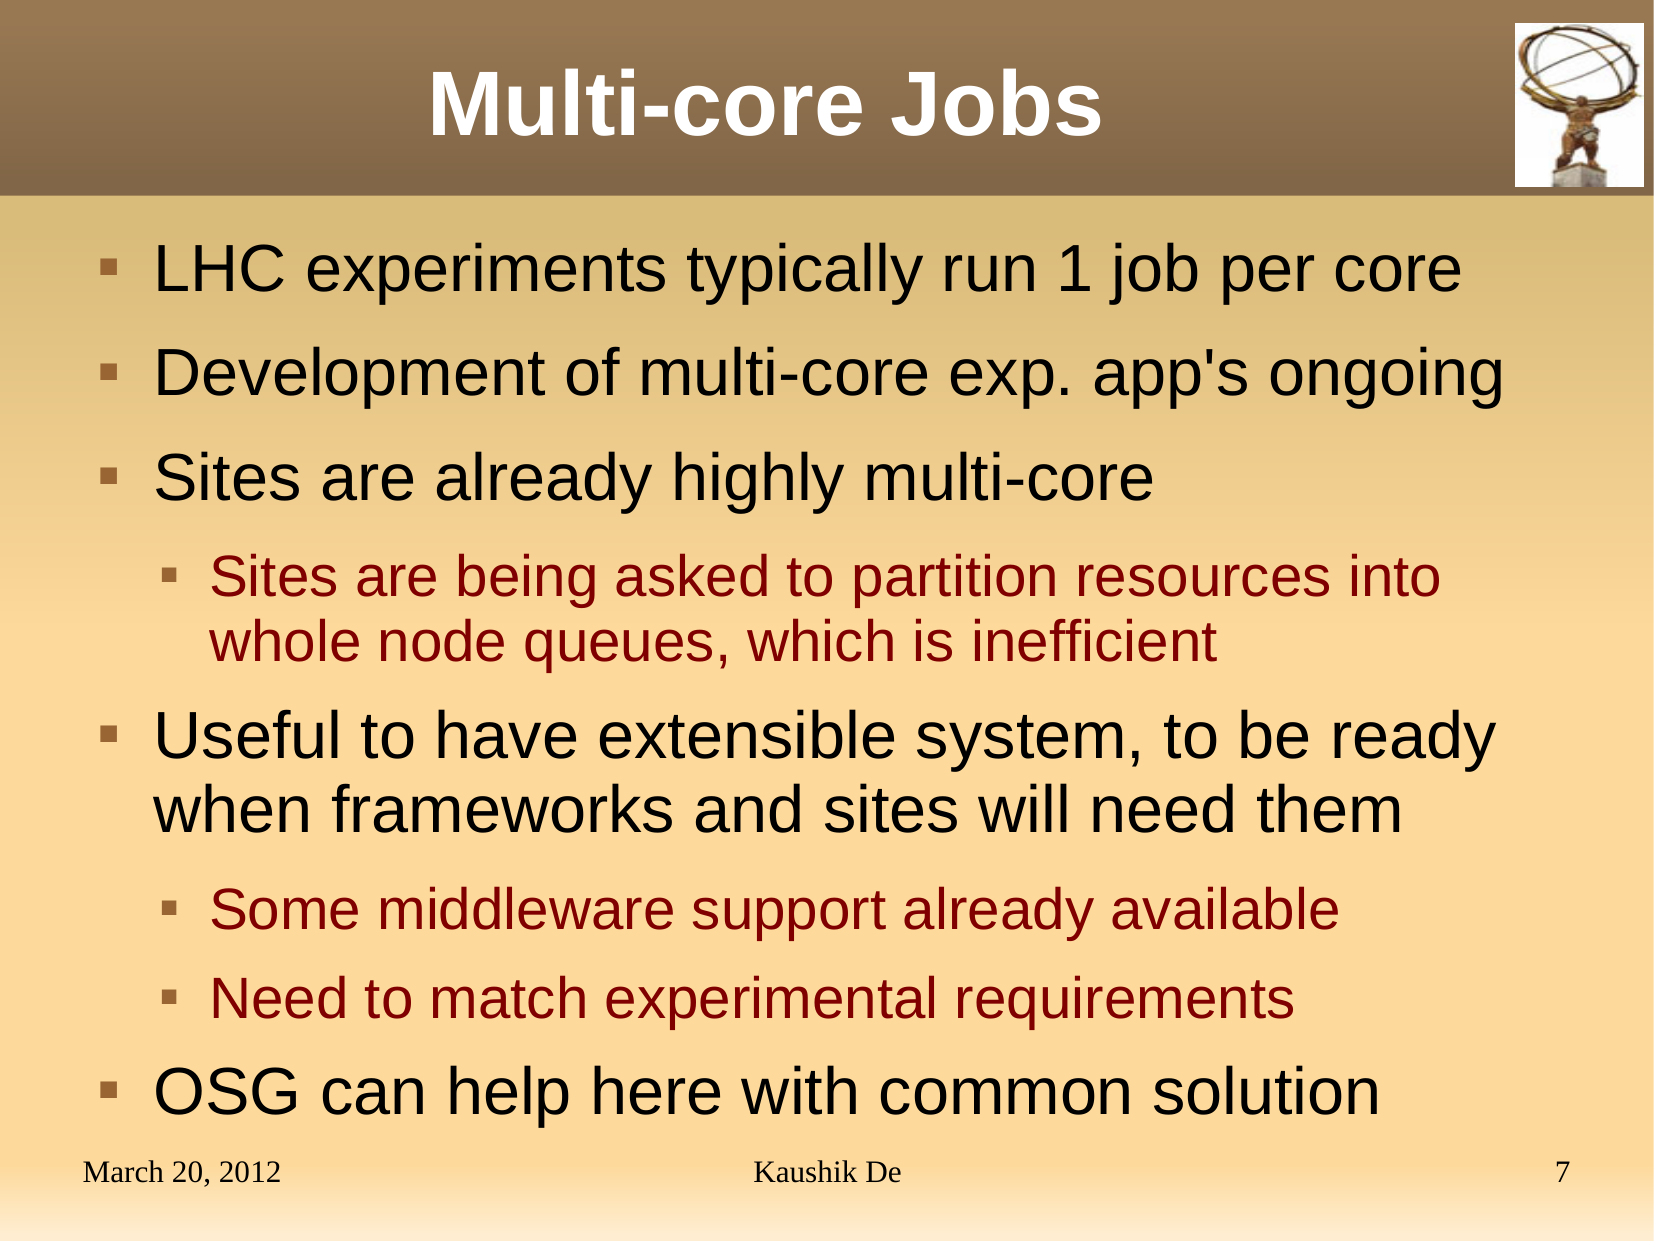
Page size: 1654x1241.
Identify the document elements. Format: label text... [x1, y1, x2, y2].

list LHC experiments typically run 1 job per core Development of multi-core exp. app's ongoing Sites are already highly multi-core Sites are being asked to partition resources into whole node queues, which is inefficient Useful to have extensible system, to be ready when frameworks and sites will need them Some middleware support already available Need to match experimental requirements OSG can help here with common solution [82, 231, 1571, 1129]
title Multi-core Jobs [17, 0, 1516, 208]
picture [0, 0, 1654, 1241]
